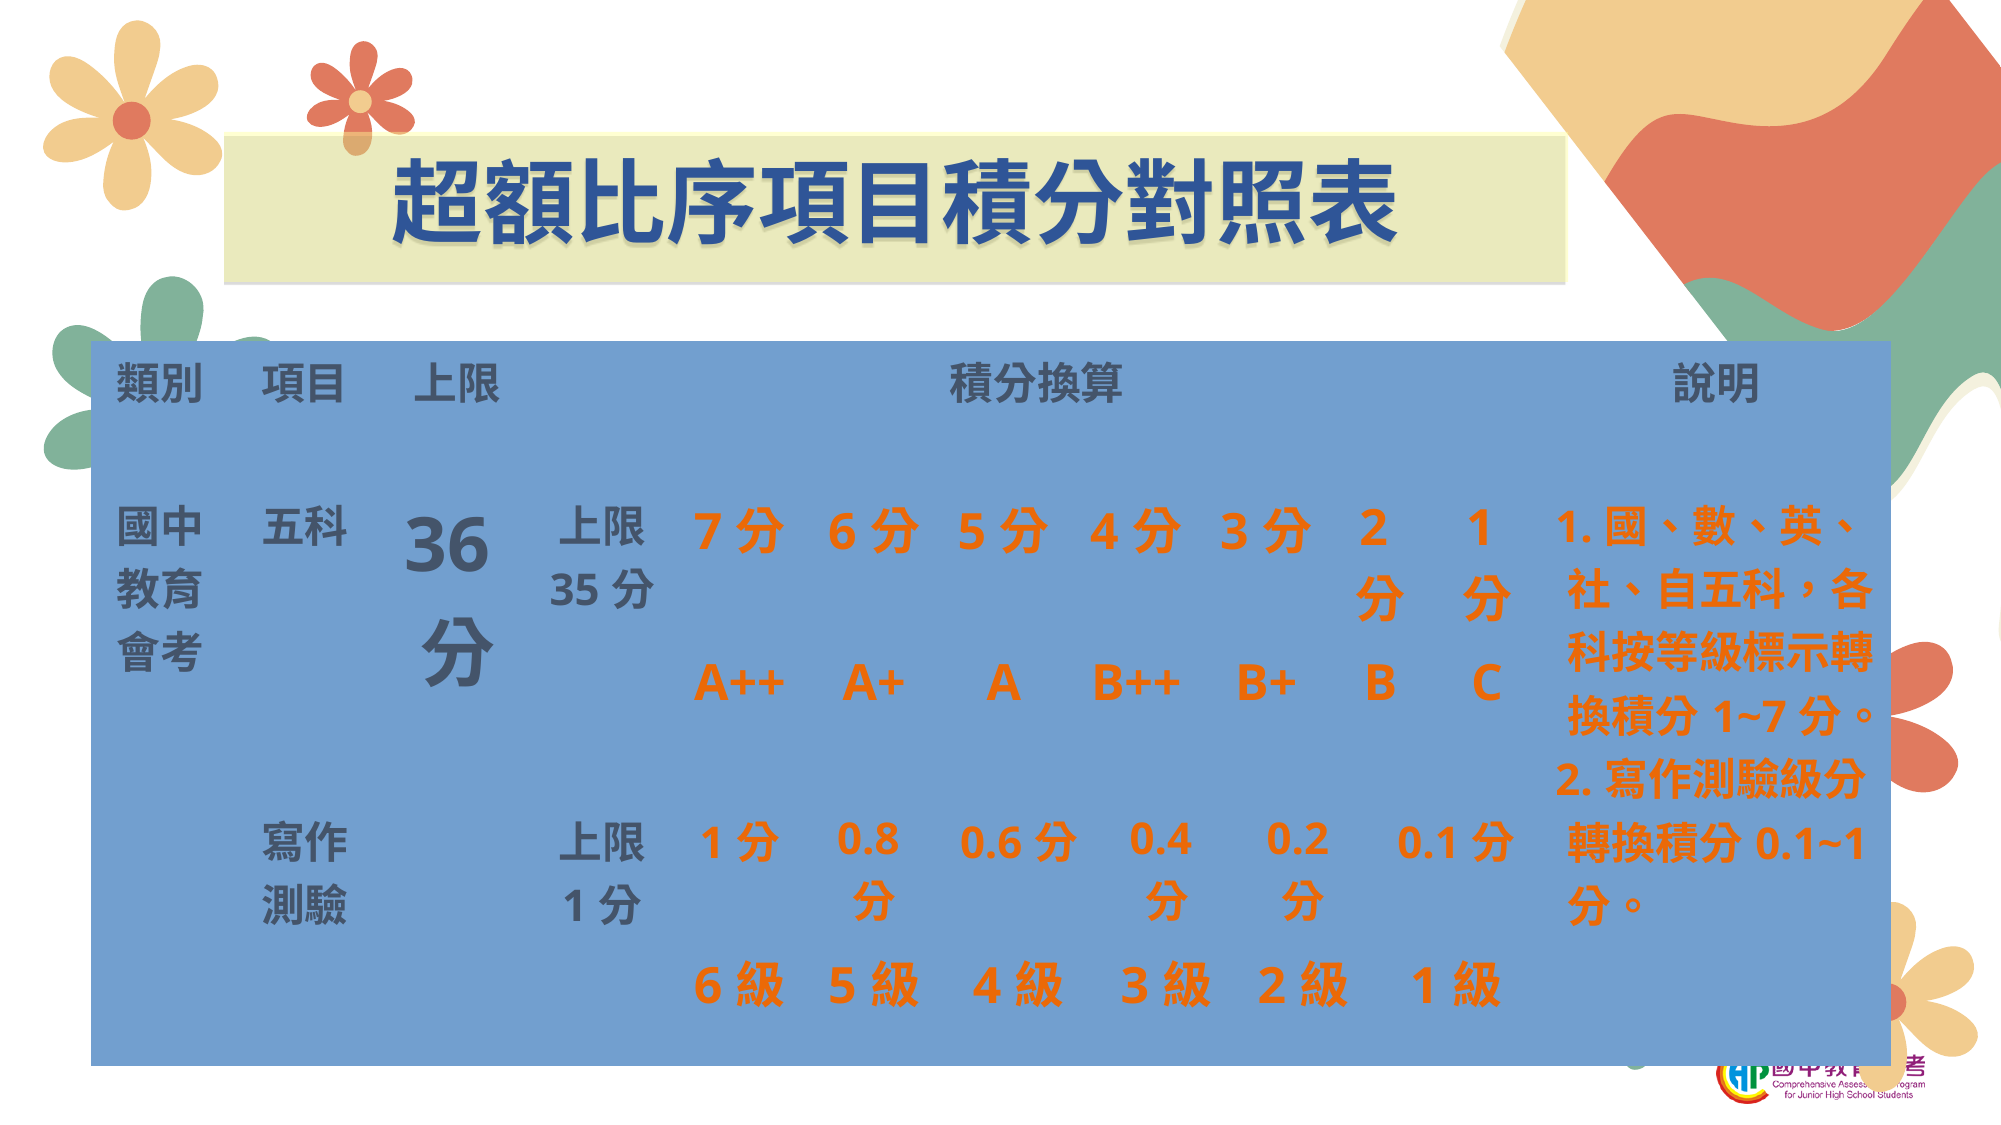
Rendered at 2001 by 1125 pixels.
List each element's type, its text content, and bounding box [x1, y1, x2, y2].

table_cell B+ [1205, 640, 1327, 800]
text_box [1464, 0, 2000, 841]
table_cell 36分 [381, 484, 534, 1066]
table_cell 1級 [1372, 938, 1541, 1066]
table_cell A++ [671, 640, 808, 800]
table_header 上限 [381, 341, 534, 484]
table_header 積分換算 [534, 341, 1541, 484]
table_cell 0.2分 [1236, 800, 1372, 938]
table_header 類別 [91, 341, 229, 484]
text_box [41, 20, 223, 211]
text_box [1796, 901, 1979, 1093]
table_cell 上限 35分 [534, 484, 671, 800]
table_cell 3分 [1205, 484, 1327, 640]
table_cell A+ [808, 640, 940, 800]
table_cell 0.6分 [940, 800, 1098, 938]
table_cell A [940, 640, 1068, 800]
table_cell 0.4分 [1098, 800, 1236, 938]
table_cell 6級 [671, 938, 808, 1066]
table_cell 1分 [1434, 484, 1541, 640]
table_cell 五科 [229, 484, 381, 800]
table_cell 上限 1分 [534, 800, 671, 1066]
text_box [1584, 1066, 1695, 1070]
table_cell 2級 [1236, 938, 1372, 1066]
text_box [0, 276, 530, 1125]
table_cell 1分 [671, 800, 808, 938]
table_header 項目 [229, 341, 381, 484]
table_header 說明 [1541, 341, 1891, 484]
table_cell 國中 教育 會考 [91, 484, 229, 1066]
text_box 超額比序項目積分對照表 [224, 131, 1569, 282]
table_cell 7分 [671, 484, 808, 640]
text_box [305, 41, 416, 131]
table_cell 5級 [808, 938, 940, 1066]
table_cell 0.1分 [1372, 800, 1541, 938]
table_cell B [1327, 640, 1434, 800]
table_cell 4級 [940, 938, 1098, 1066]
table_cell 5分 [940, 484, 1068, 640]
table_cell 2分 [1327, 484, 1434, 640]
table_cell 0.8分 [808, 800, 940, 938]
table_cell C [1434, 640, 1541, 800]
table_cell 寫作測驗 [229, 800, 381, 1066]
table_cell 1.國、數、英、社、自五科，各科按等級標示轉換積分1~7分。 2.寫作測驗級分轉換積分0.1~1分。 [1541, 484, 1891, 1066]
table_cell B++ [1068, 640, 1205, 800]
table_cell 4分 [1068, 484, 1205, 640]
table_cell 6分 [808, 484, 940, 640]
table_cell 3級 [1098, 938, 1236, 1066]
